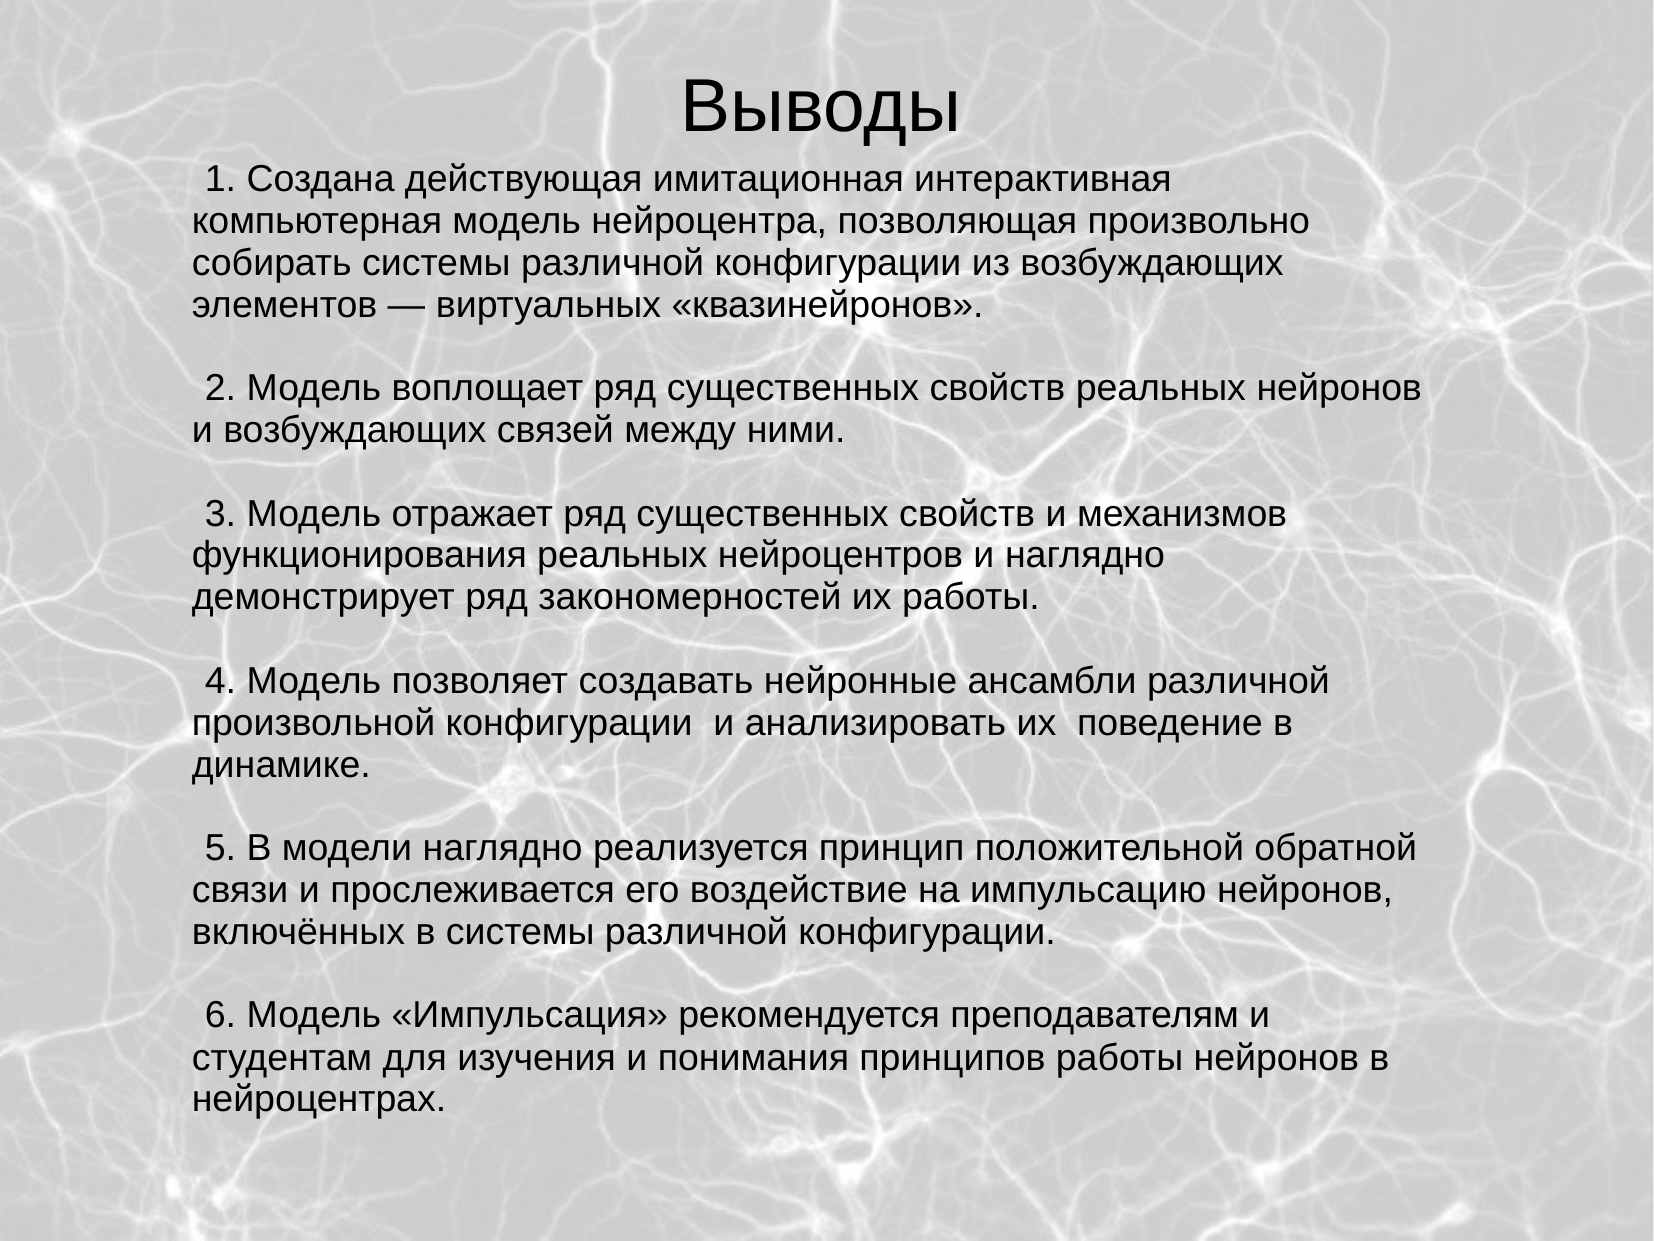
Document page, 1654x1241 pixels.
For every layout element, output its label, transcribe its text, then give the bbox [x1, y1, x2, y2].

title Выводы [76, 2, 1565, 210]
text_box 1. Создана действующая имитационная интерактивная компьютерная модель нейроцентра, позволяющая произвольно собирать системы различной конфигурации из возбуждающих элементов — виртуальных «квазинейронов». 2. Модель воплощает ряд существенных свойств реальных нейронов и возбуждающих связей между ними. 3. Модель отражает ряд существенных свойств и механизмов функционирования реальных нейроцентров и наглядно демонстрирует ряд закономерностей их работы. 4. Модель позволяет создавать нейронные ансамбли различной произвольной конфигурации и анализировать их поведение в динамике. 5. В модели наглядно реализуется принцип положительной обратной связи и прослеживается его воздействие на импульсацию нейронов, включённых в системы различной конфигурации. 6. Модель «Импульсация» рекомендуется преподавателям и студентам для изучения и понимания принципов работы нейронов в нейроцентрах. [177, 150, 1447, 1241]
picture [0, 0, 1654, 1241]
